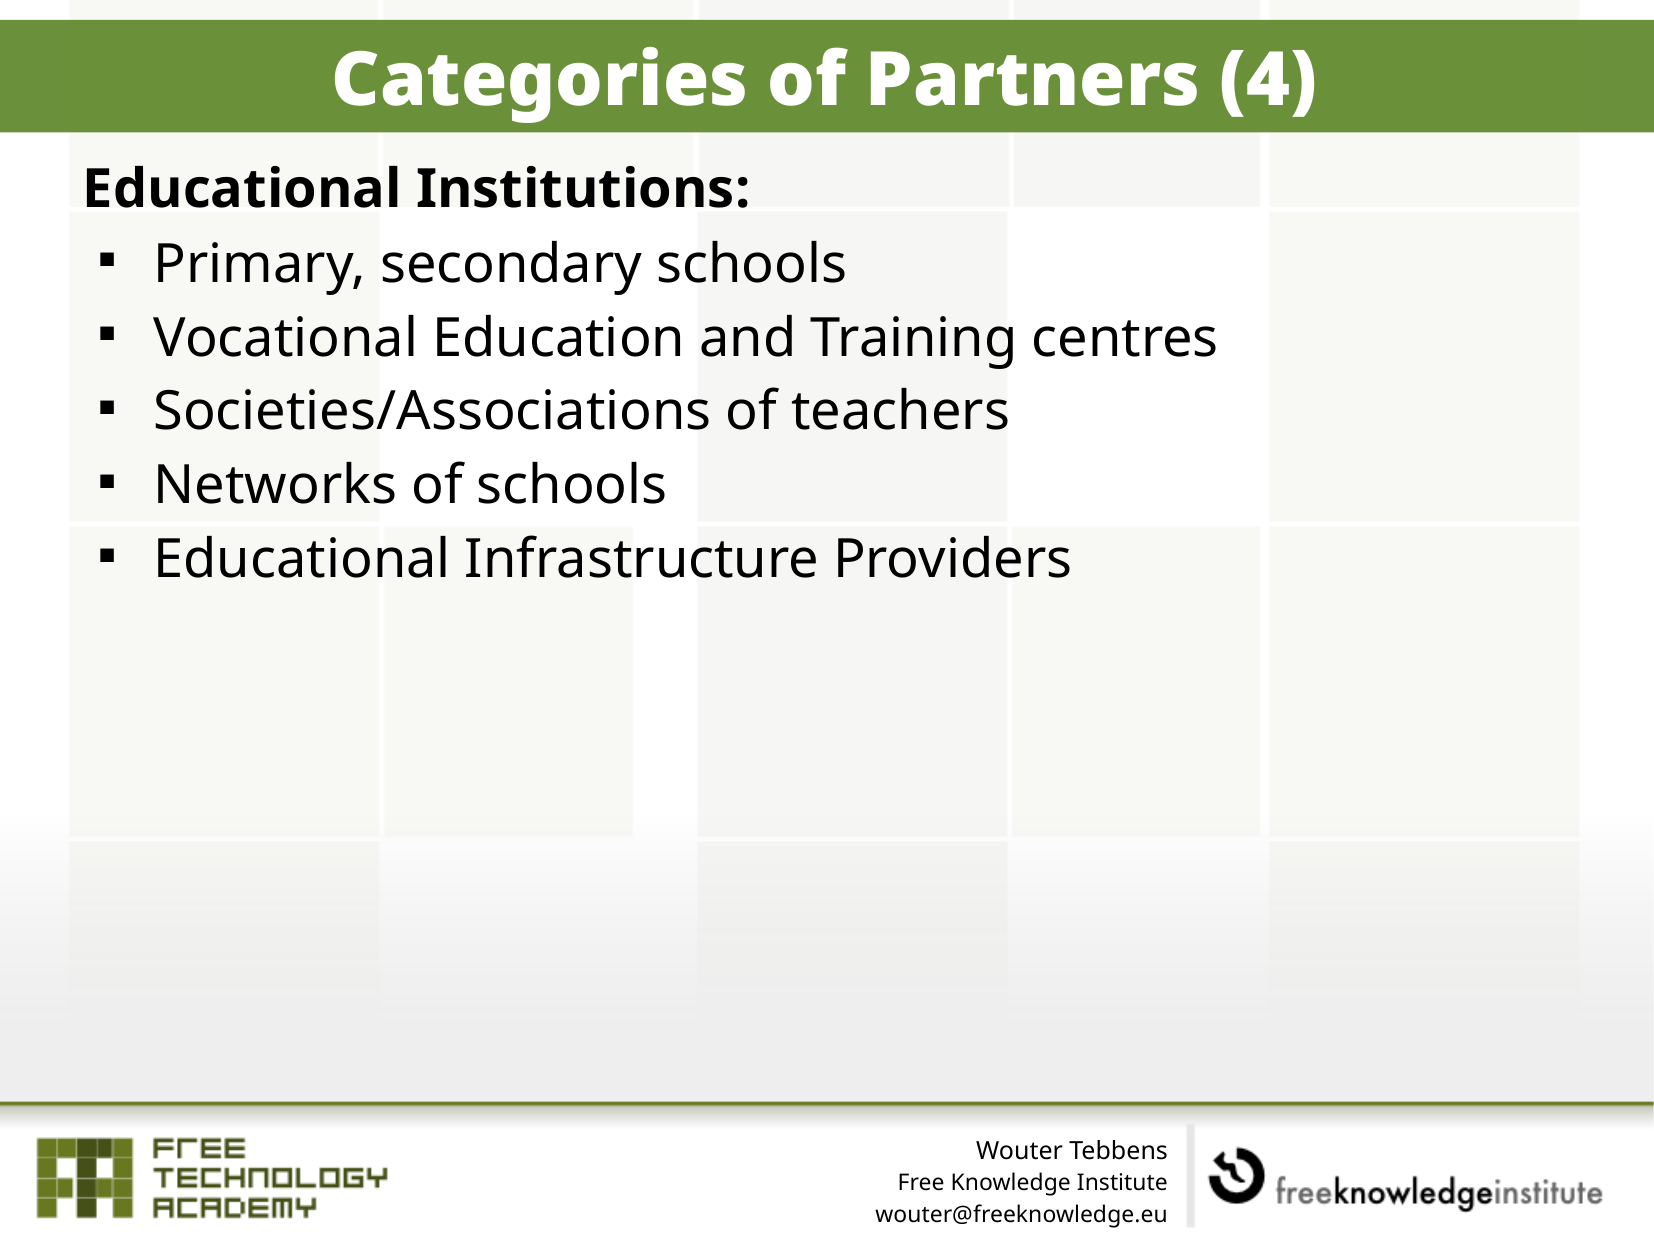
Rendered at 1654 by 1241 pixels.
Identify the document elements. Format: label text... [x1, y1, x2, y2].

list Educational Institutions: Primary, secondary schools Vocational Education and Training centres Societies/Associations of teachers Networks of schools Educational Infrastructure Providers [82, 150, 1571, 954]
title Categories of Partners (4) [37, 29, 1613, 122]
picture [0, 133, 1654, 1241]
picture [0, 0, 1654, 19]
